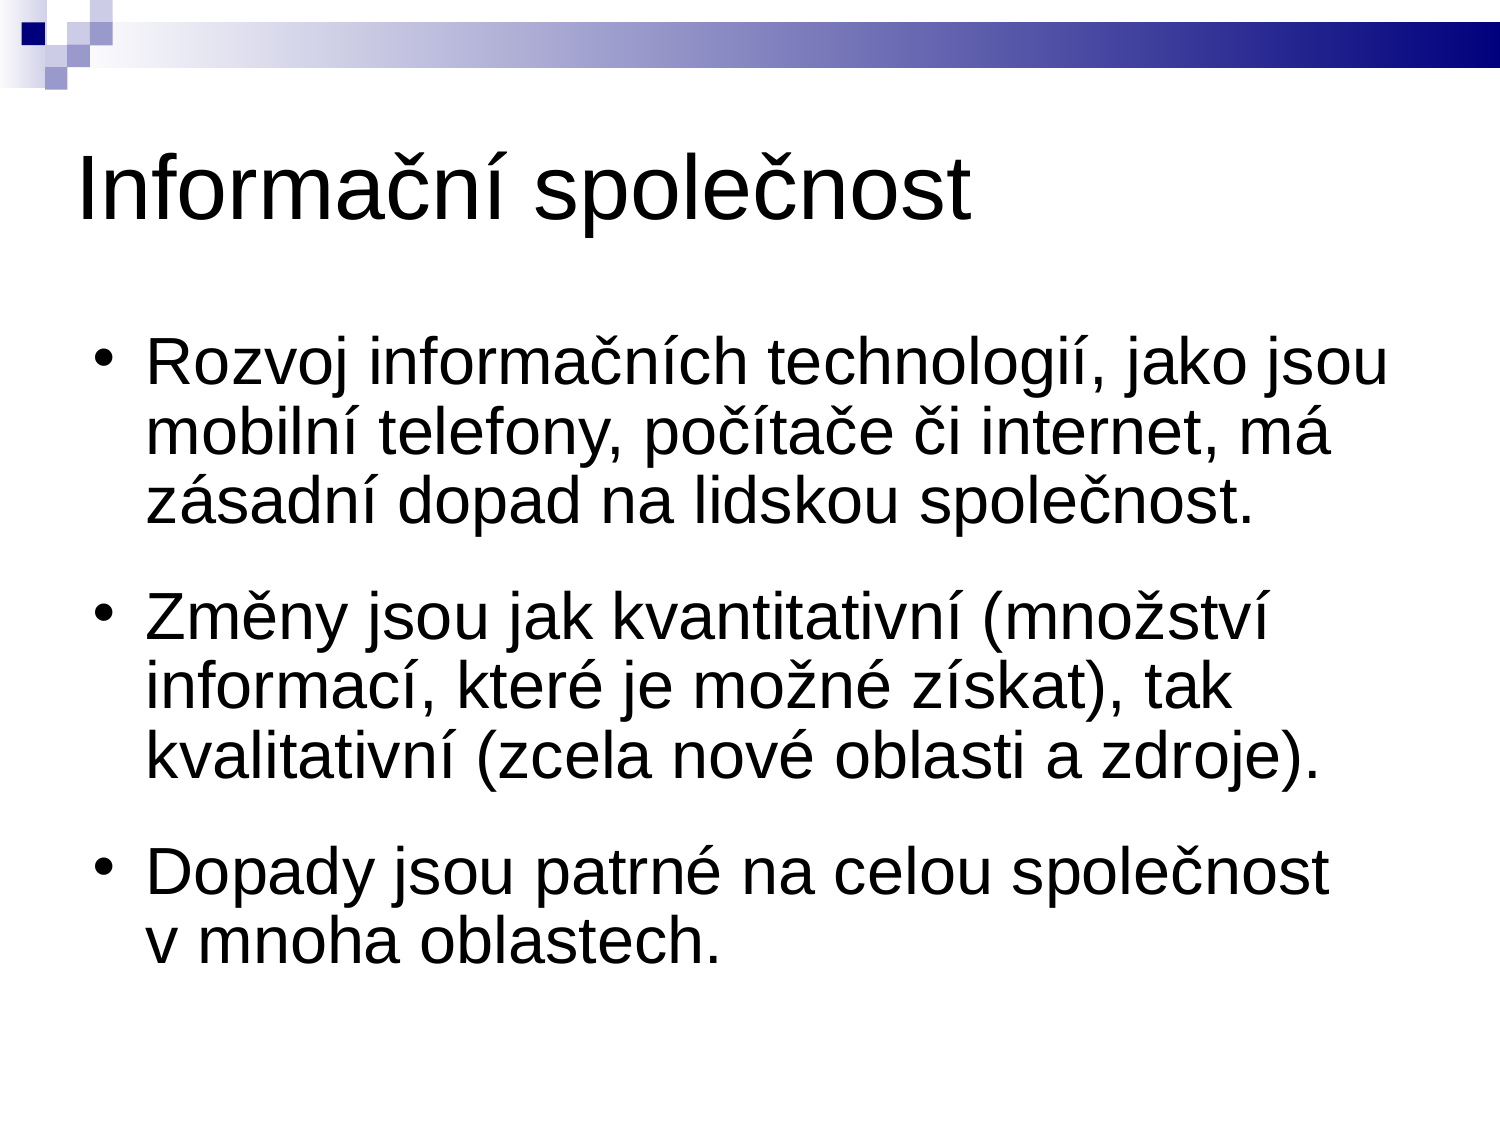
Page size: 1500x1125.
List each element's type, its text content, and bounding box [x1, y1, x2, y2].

title Informační společnost [75, 75, 1426, 301]
list Rozvoj informačních technologií, jako jsou mobilní telefony, počítače či internet, má zásadní dopad na lidskou společnost. Změny jsou jak kvantitativní (množství informací, které je možné získat), tak kvalitativní (zcela nové oblasti a zdroje). Dopady jsou patrné na celou společnost v mnoha oblastech. [75, 324, 1426, 1017]
